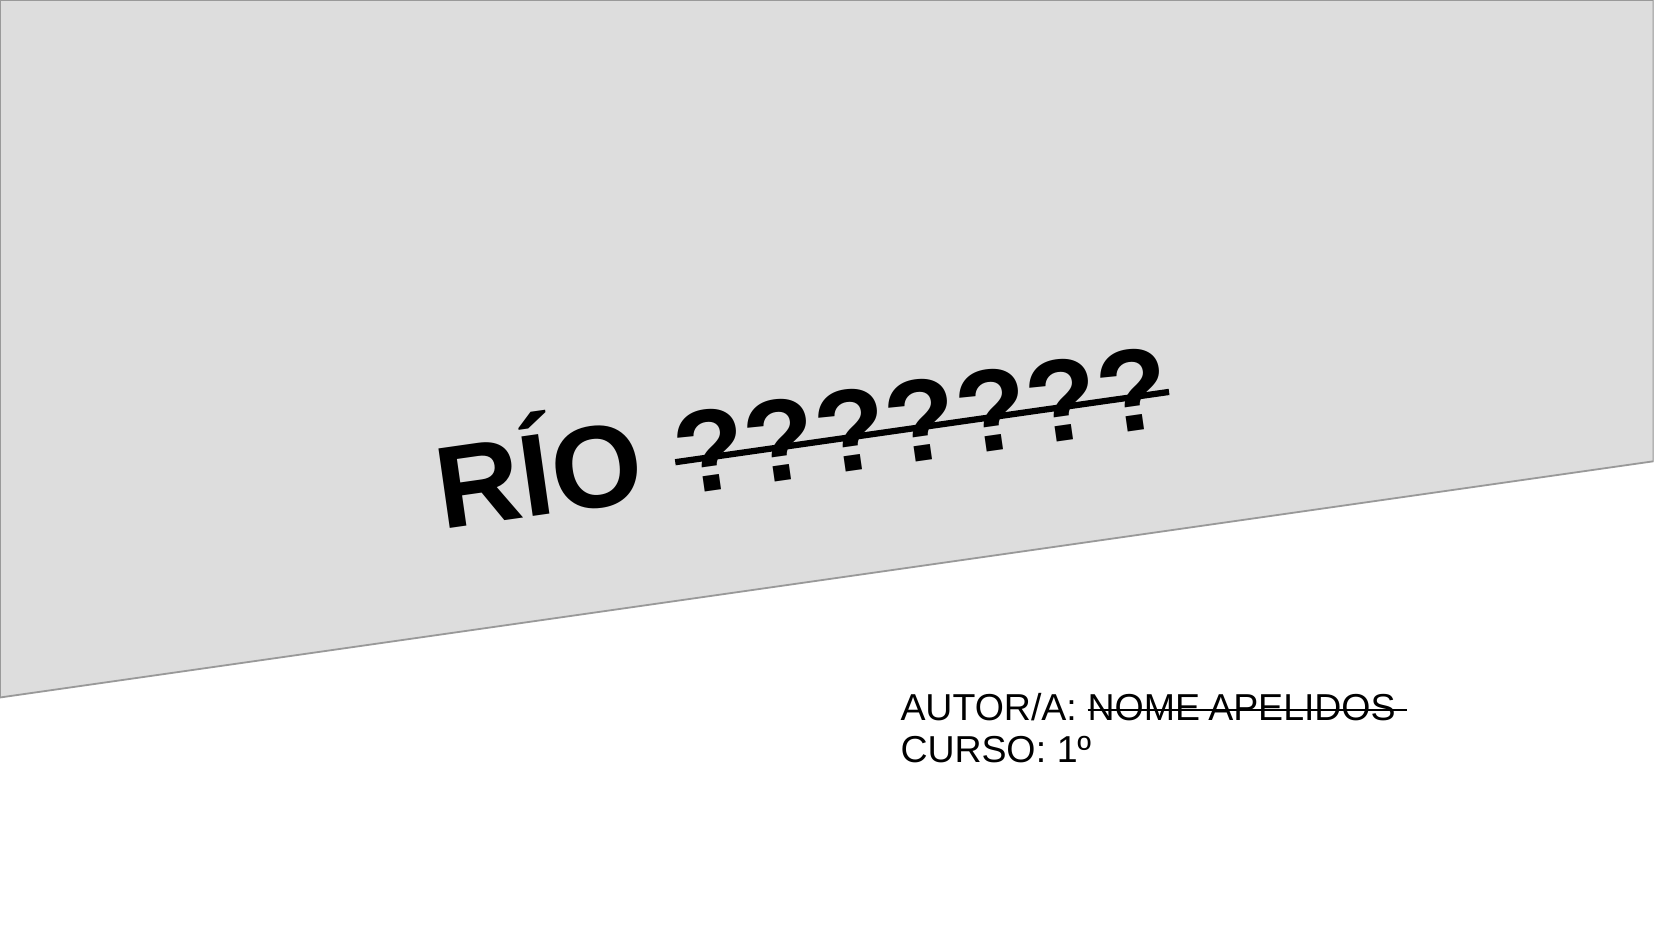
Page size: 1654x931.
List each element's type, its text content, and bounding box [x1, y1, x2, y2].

title RÍO ??????? [62, 267, 1562, 737]
text_box AUTOR/A: NOME APELIDOS CURSO: 1º [885, 679, 1536, 778]
text_box [100, 478, 1546, 782]
